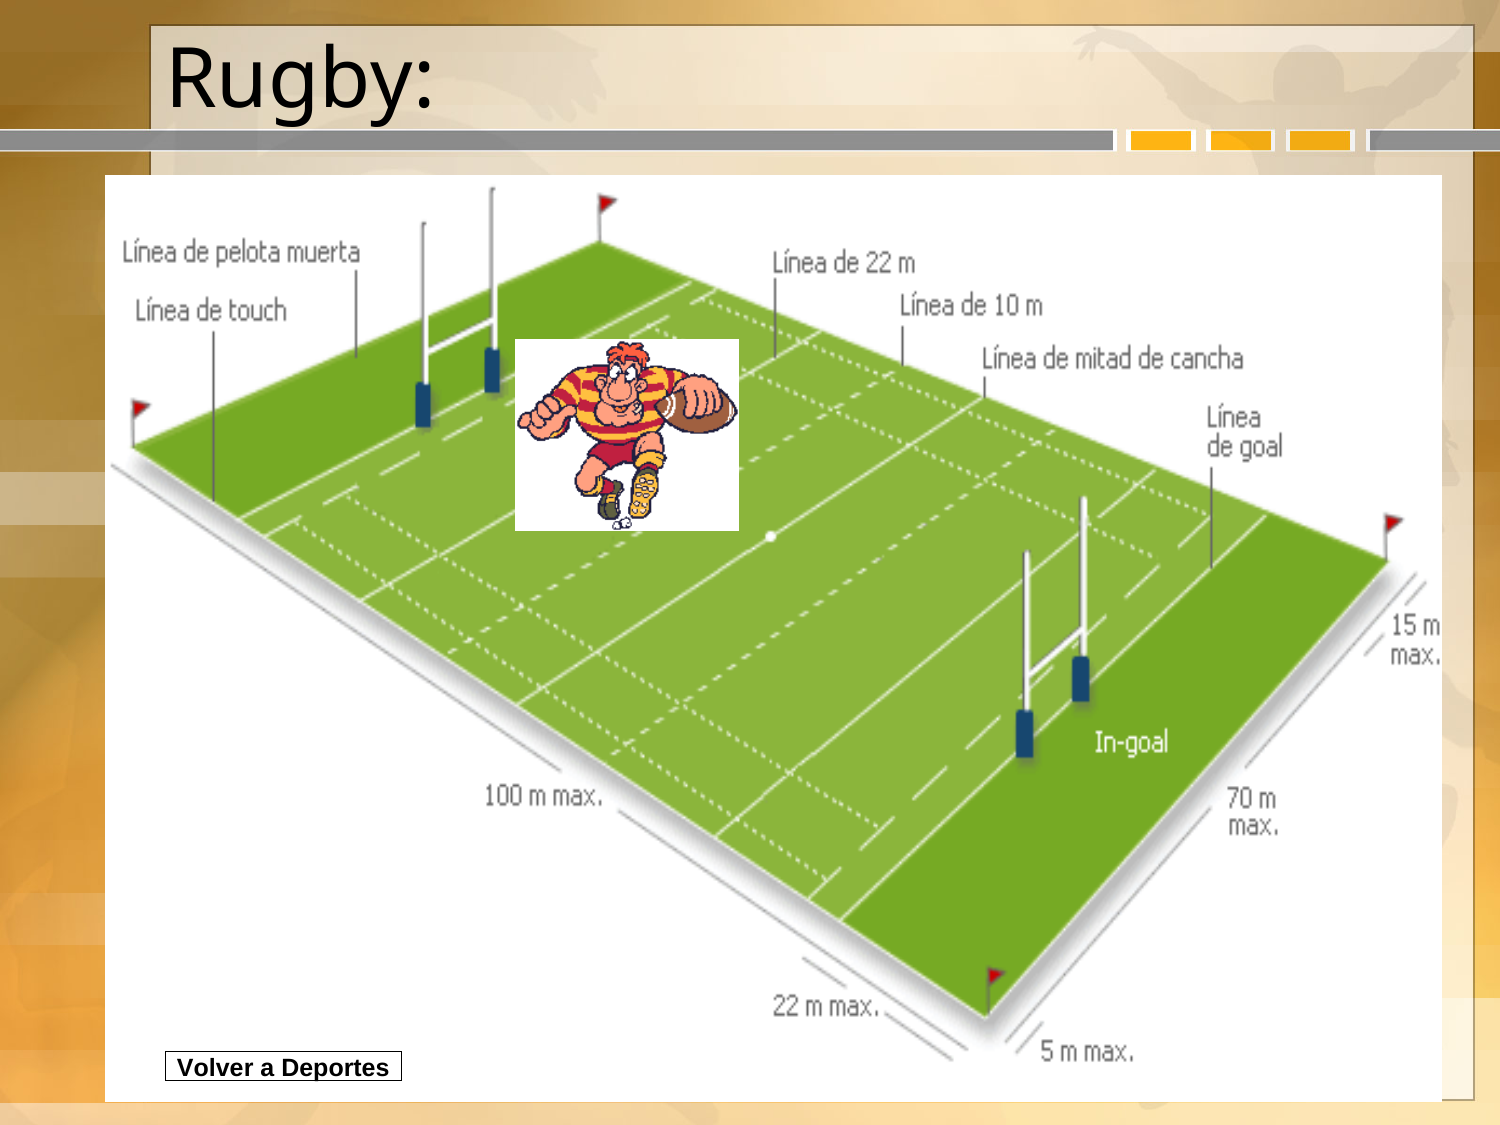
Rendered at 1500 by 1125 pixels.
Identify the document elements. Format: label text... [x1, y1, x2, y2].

picture [0, 0, 1500, 1125]
title Rugby: [149, 0, 1463, 151]
text_box Volver a Deportes [165, 1051, 402, 1081]
